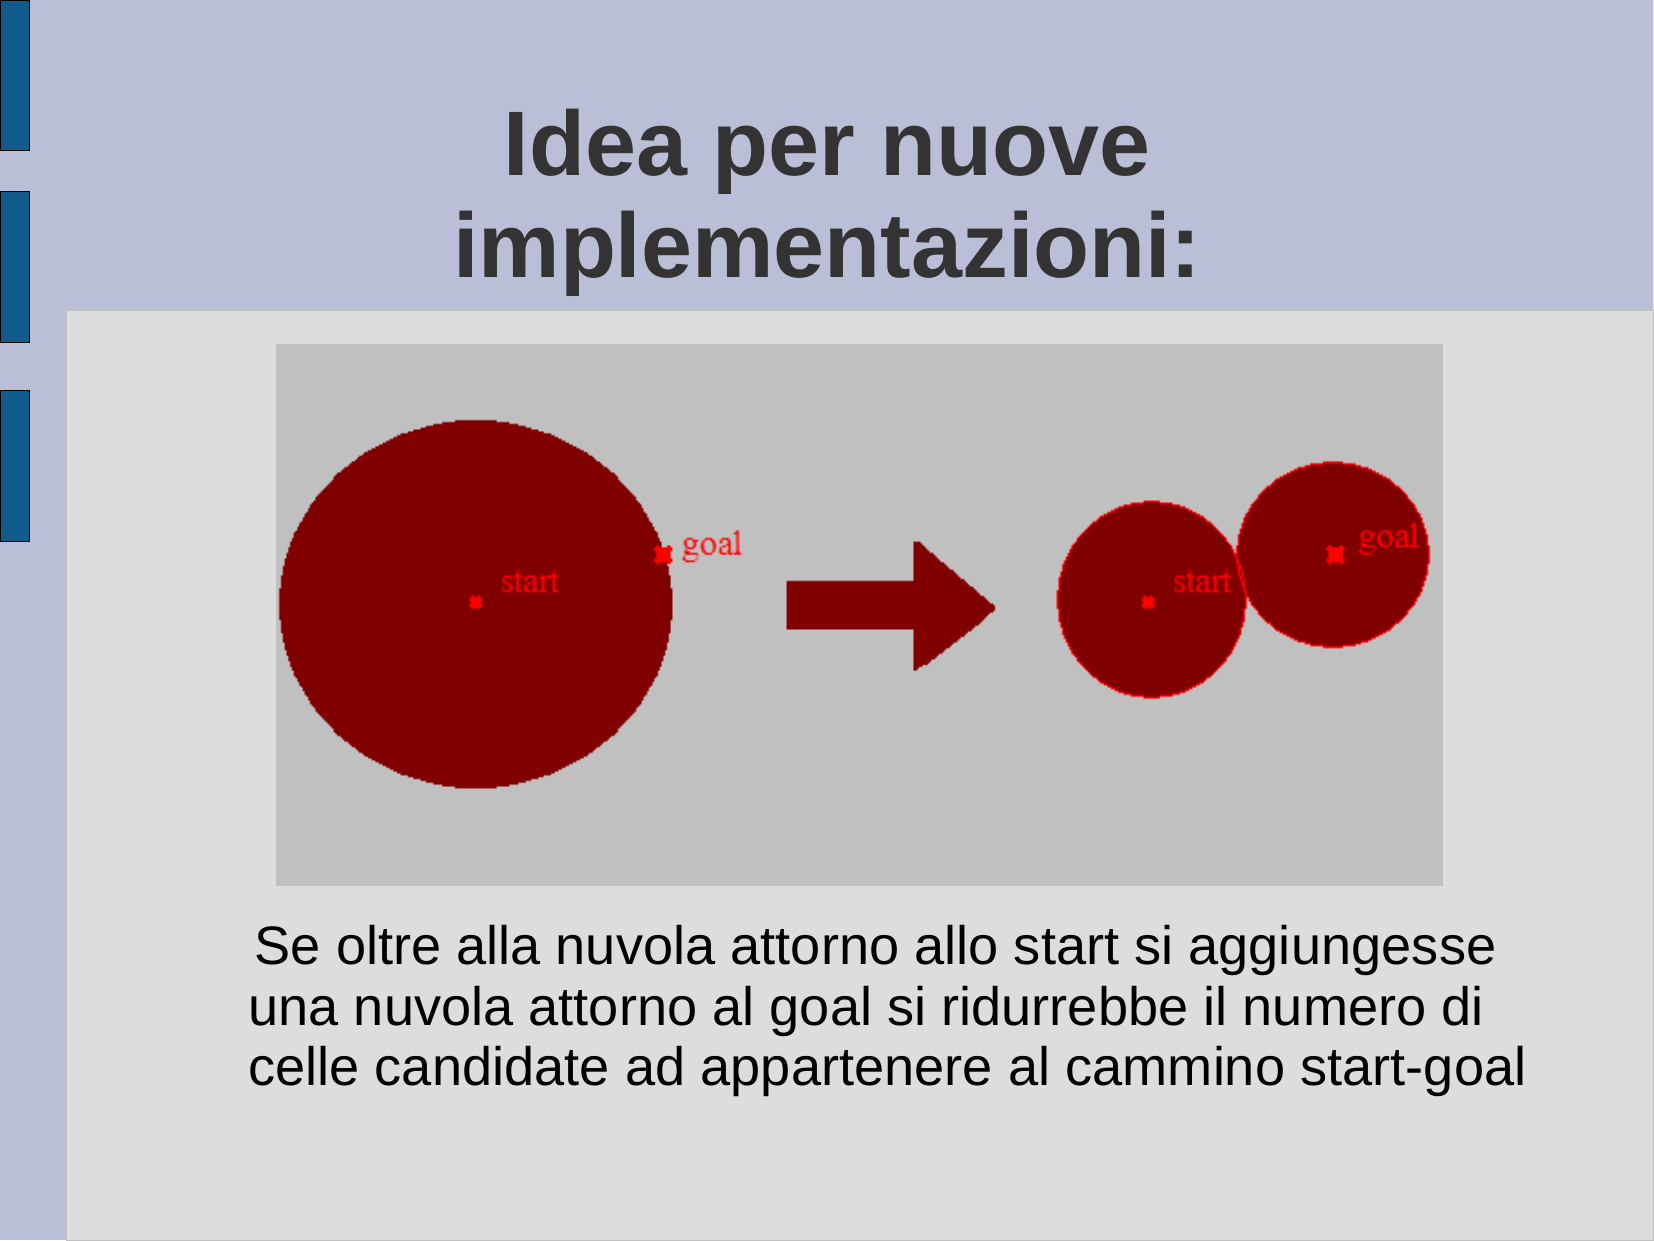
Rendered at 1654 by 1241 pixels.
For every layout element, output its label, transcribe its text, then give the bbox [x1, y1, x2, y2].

list Se oltre alla nuvola attorno allo start si aggiungesse una nuvola attorno al goal si ridurrebbe il numero di celle candidate ad appartenere al cammino start-goal [177, 915, 1536, 1182]
title Idea per nuove implementazioni: [121, 89, 1534, 301]
picture [276, 344, 1443, 886]
